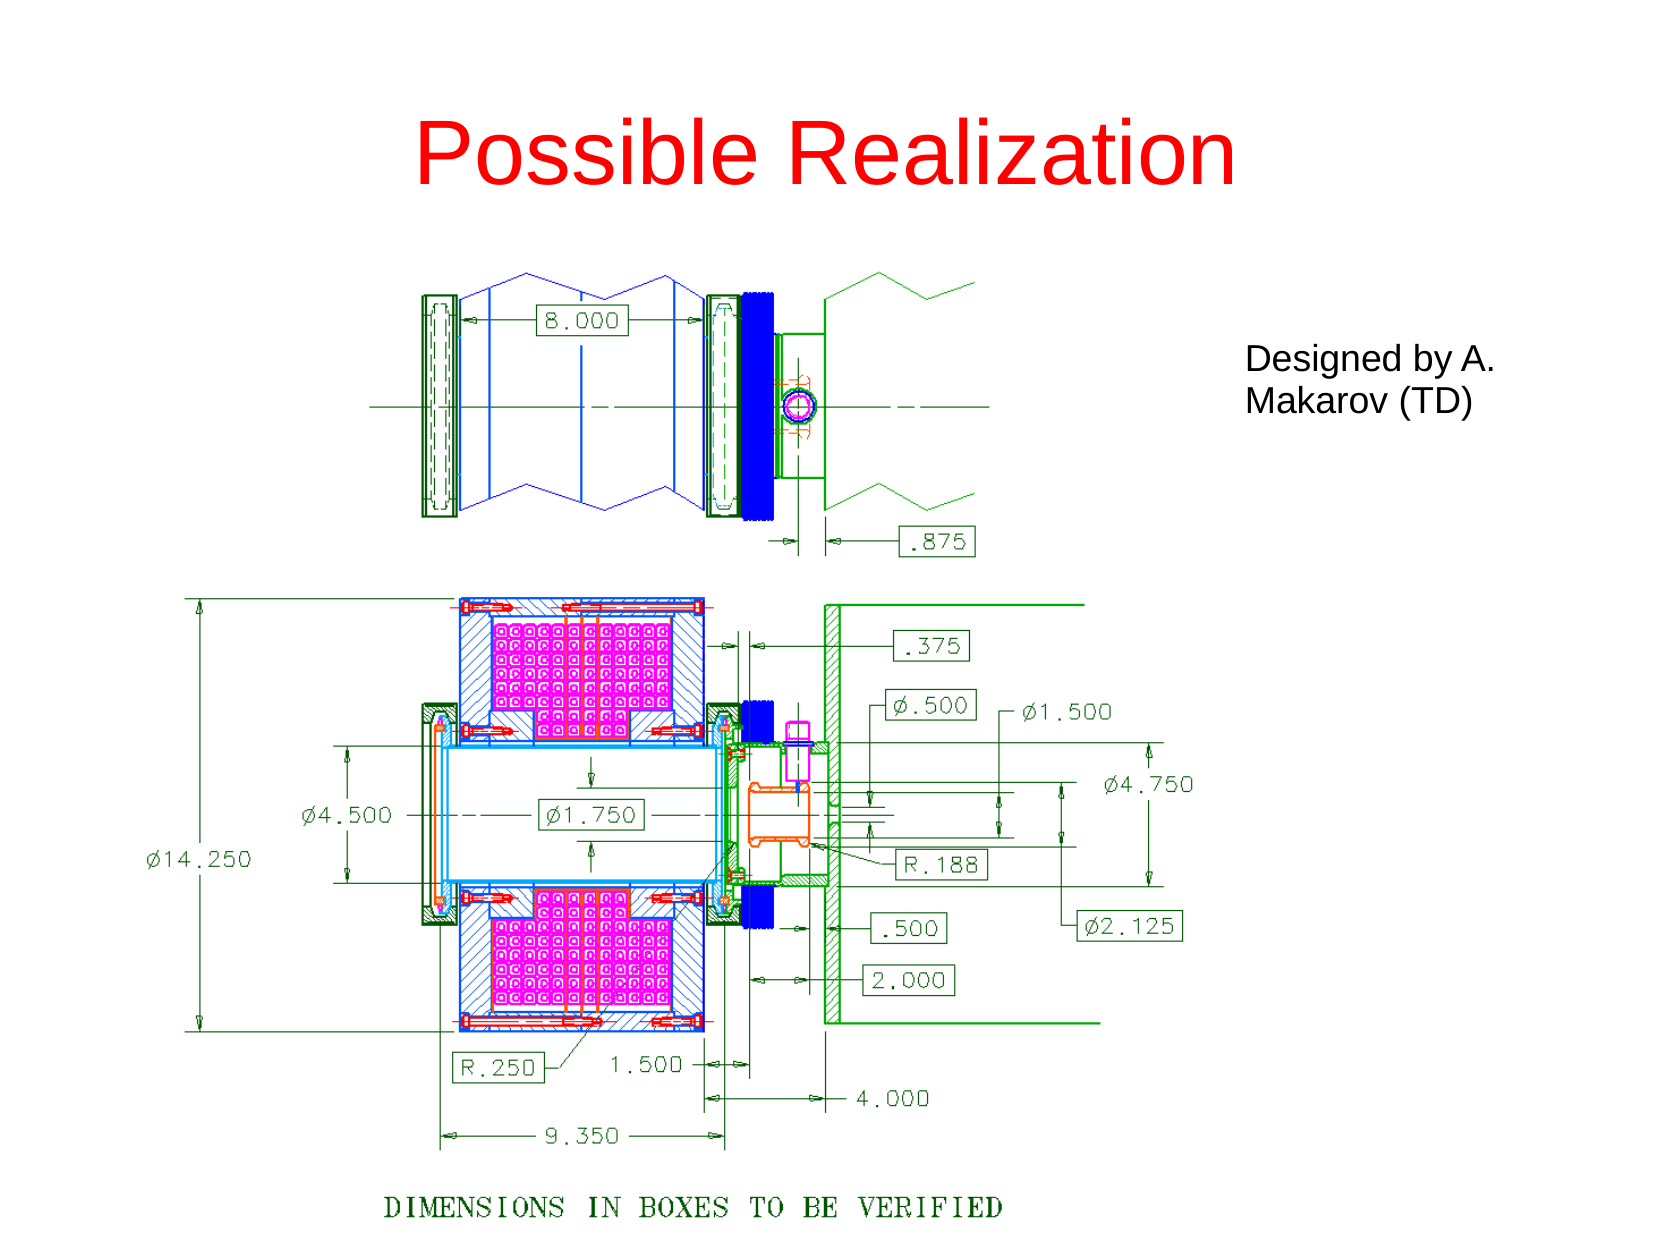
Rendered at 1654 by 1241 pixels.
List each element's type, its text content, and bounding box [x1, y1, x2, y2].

picture [77, 250, 1276, 1241]
title Possible Realization [82, 56, 1571, 250]
text_box Designed by A. Makarov (TD) [1230, 330, 1538, 429]
